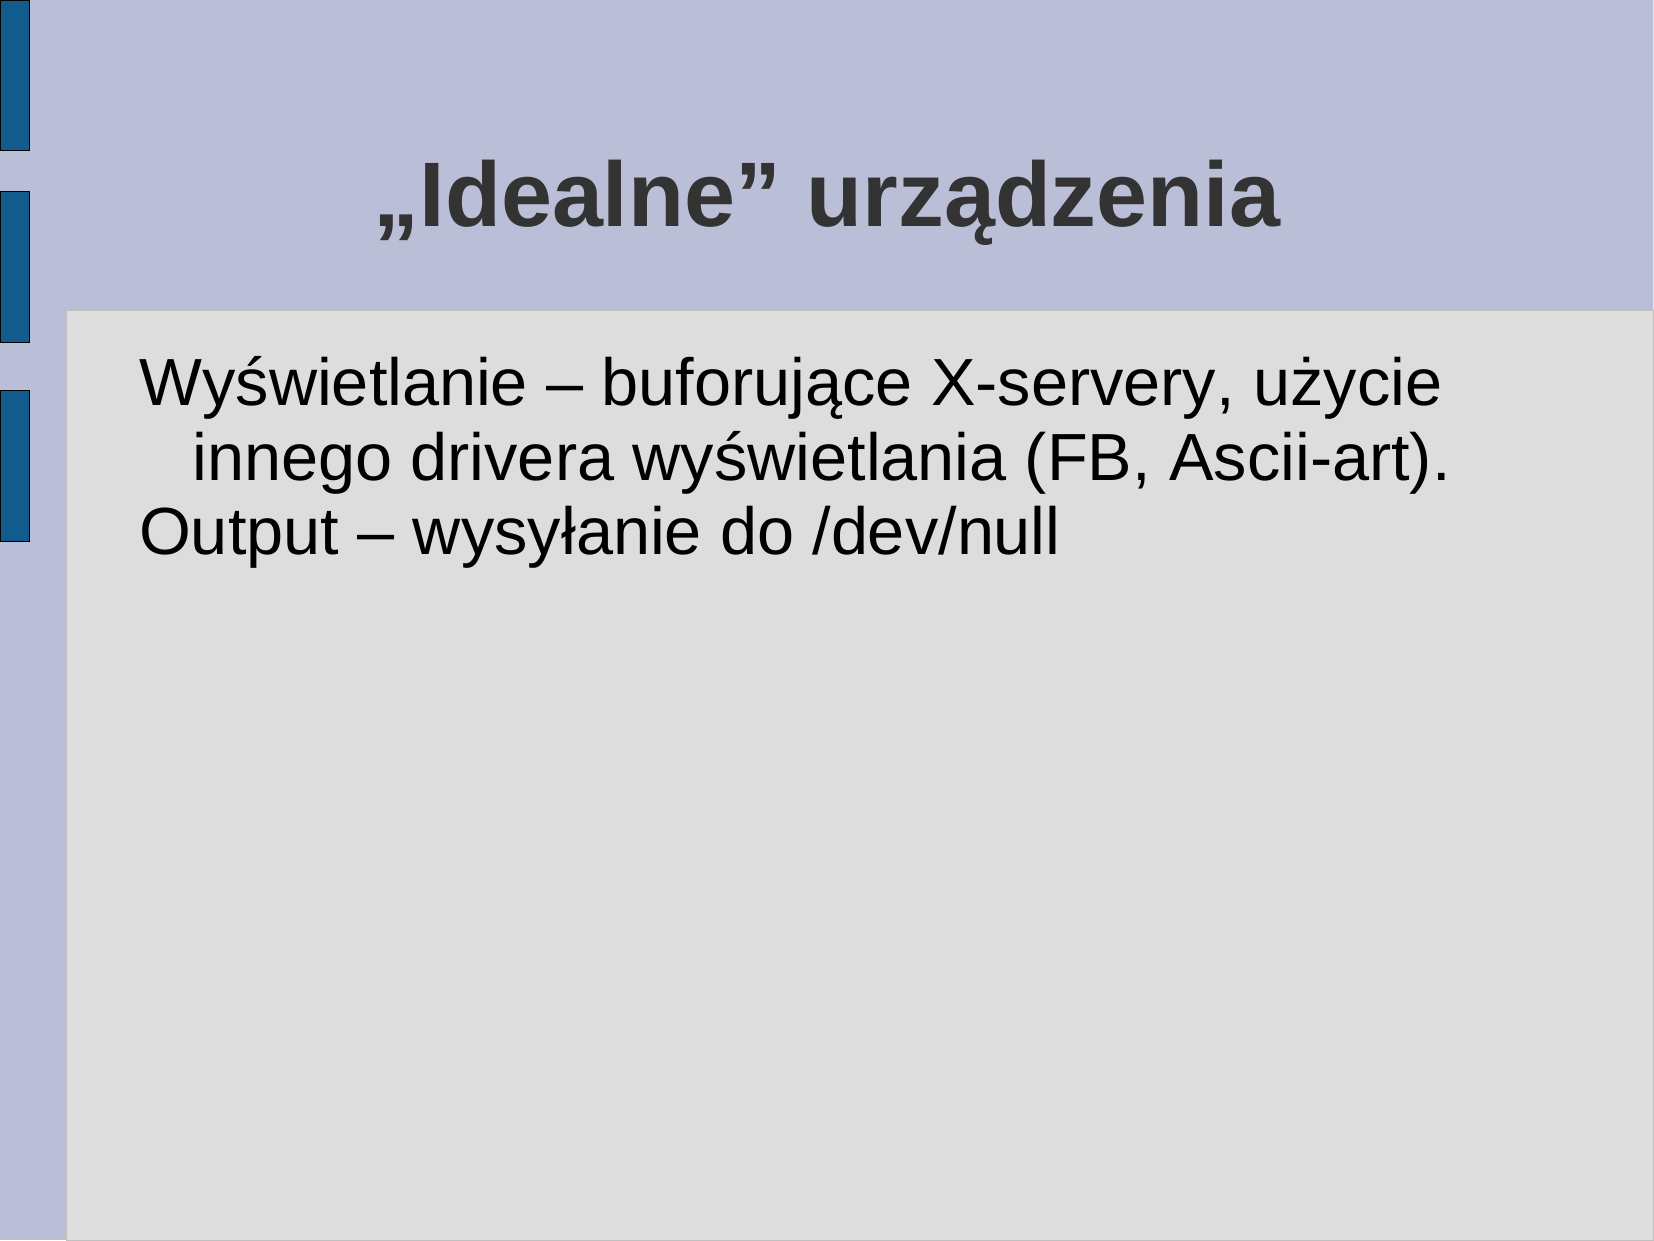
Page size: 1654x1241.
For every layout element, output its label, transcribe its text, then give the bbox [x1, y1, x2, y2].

list Wyświetlanie – buforujące X-servery, użycie innego drivera wyświetlania (FB, Ascii-art). Output – wysyłanie do /dev/null [121, 344, 1534, 1127]
title „Idealne” urządzenia [121, 91, 1534, 299]
